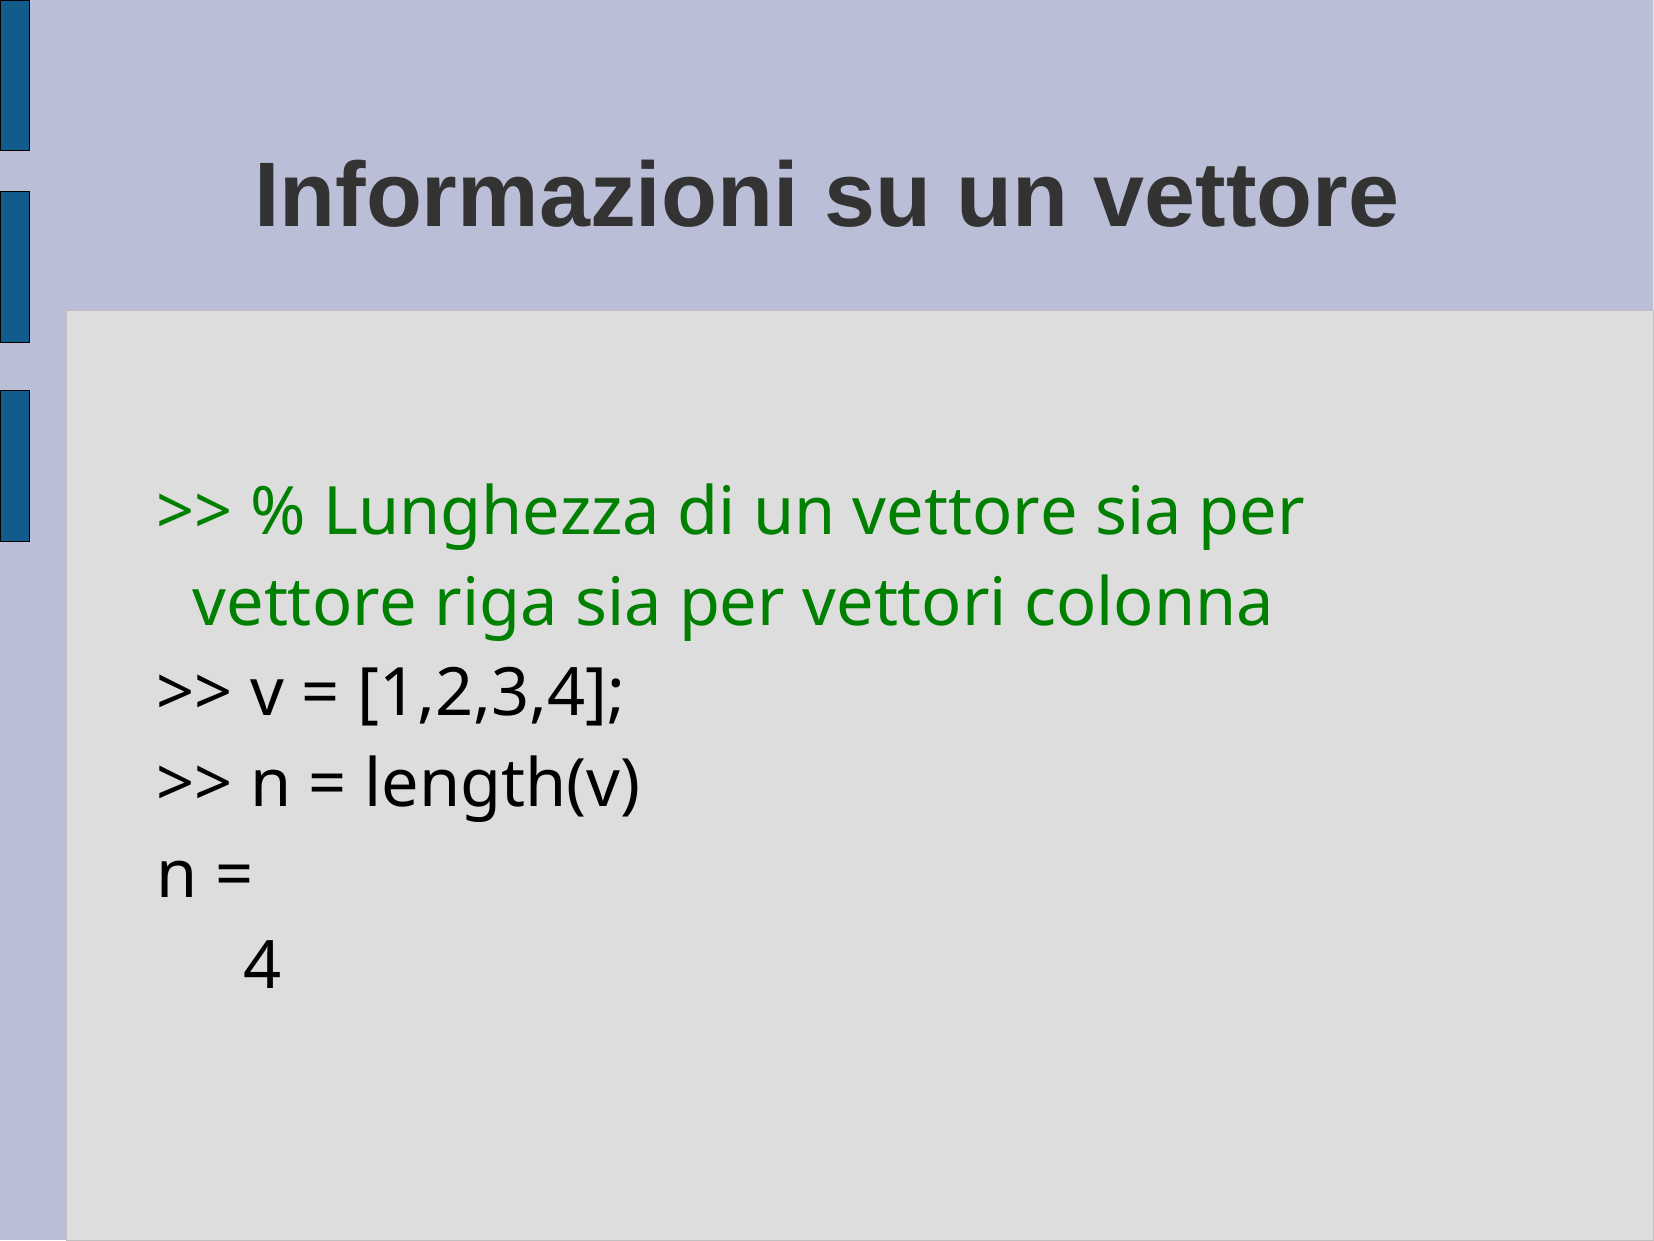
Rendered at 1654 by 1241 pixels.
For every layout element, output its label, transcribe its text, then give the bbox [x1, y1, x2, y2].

subtitle >> % Lunghezza di un vettore sia per vettore riga sia per vettori colonna >> v = [1,2,3,4]; >> n = length(v) n = 4 [121, 352, 1534, 1119]
title Informazioni su un vettore [121, 98, 1534, 291]
